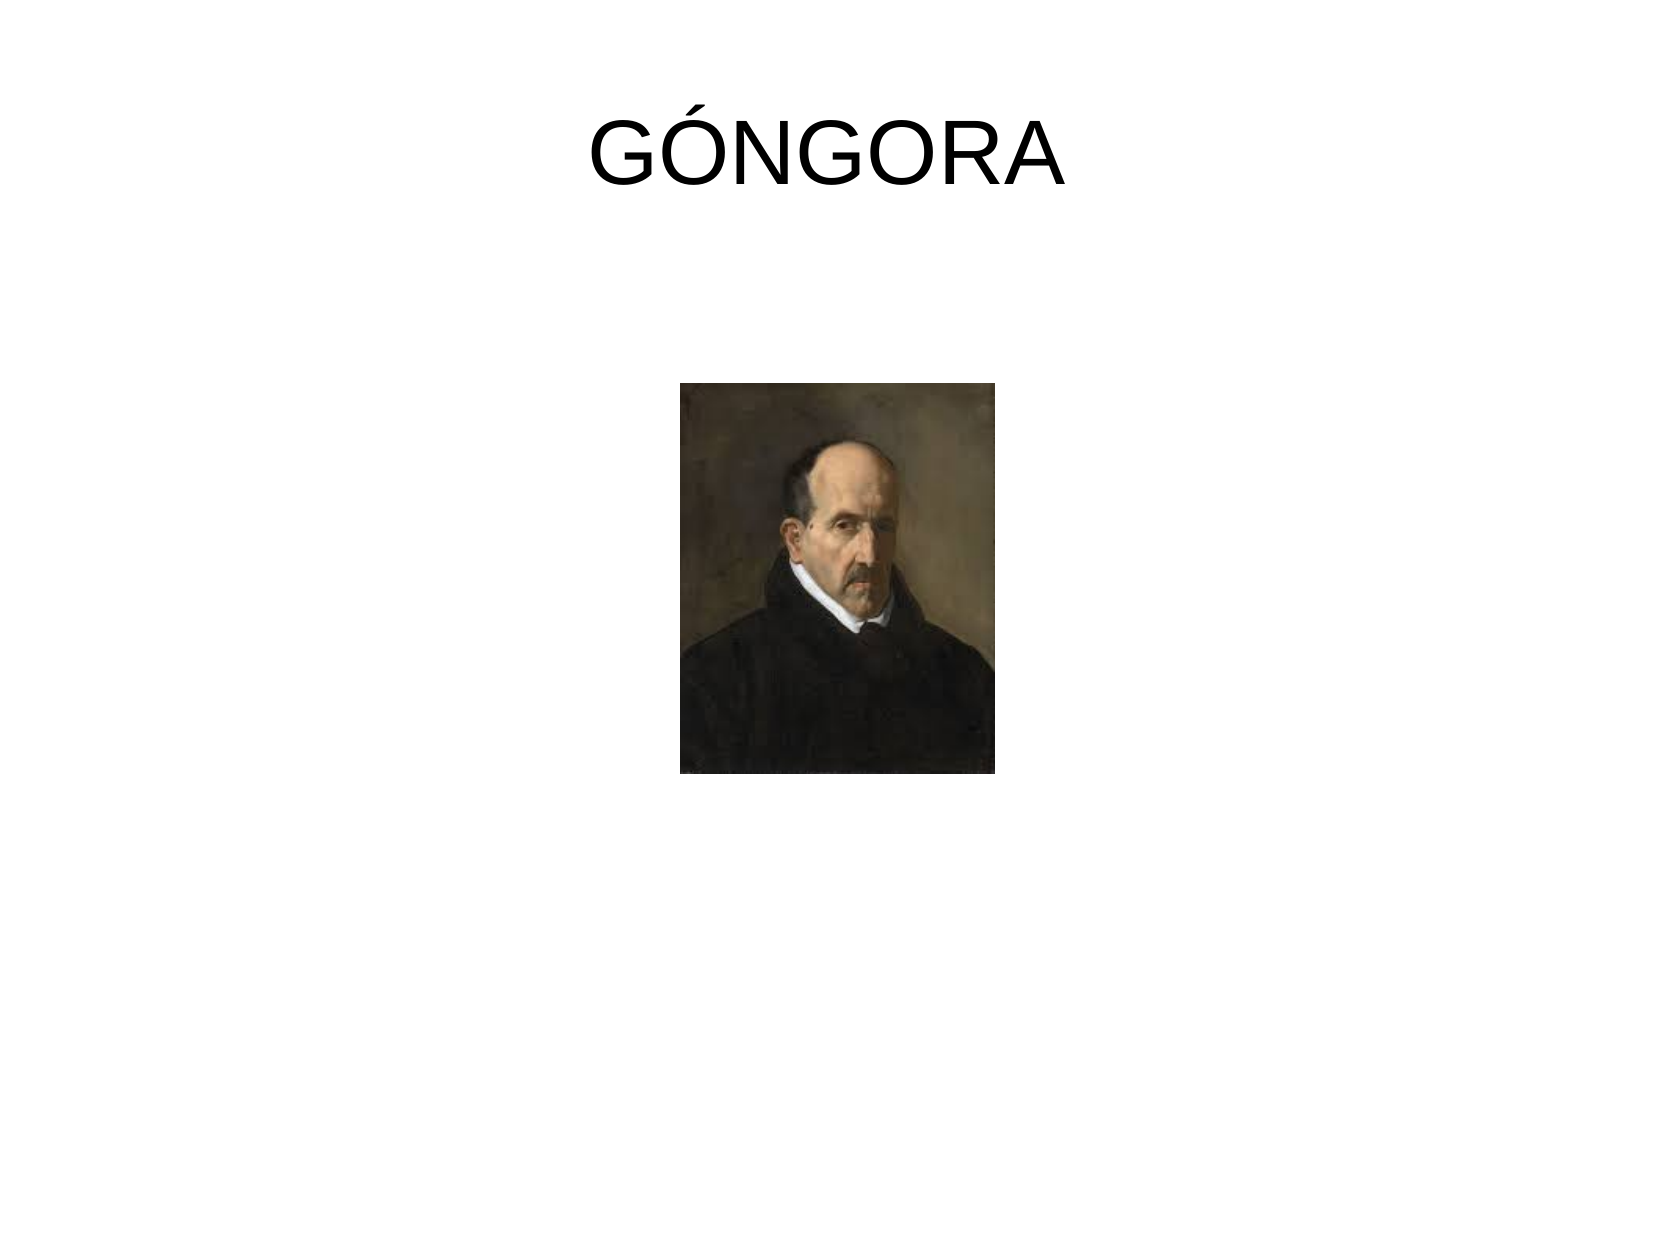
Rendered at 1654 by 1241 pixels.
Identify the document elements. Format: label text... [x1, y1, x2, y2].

title GÓNGORA [82, 49, 1571, 257]
picture [680, 383, 995, 774]
